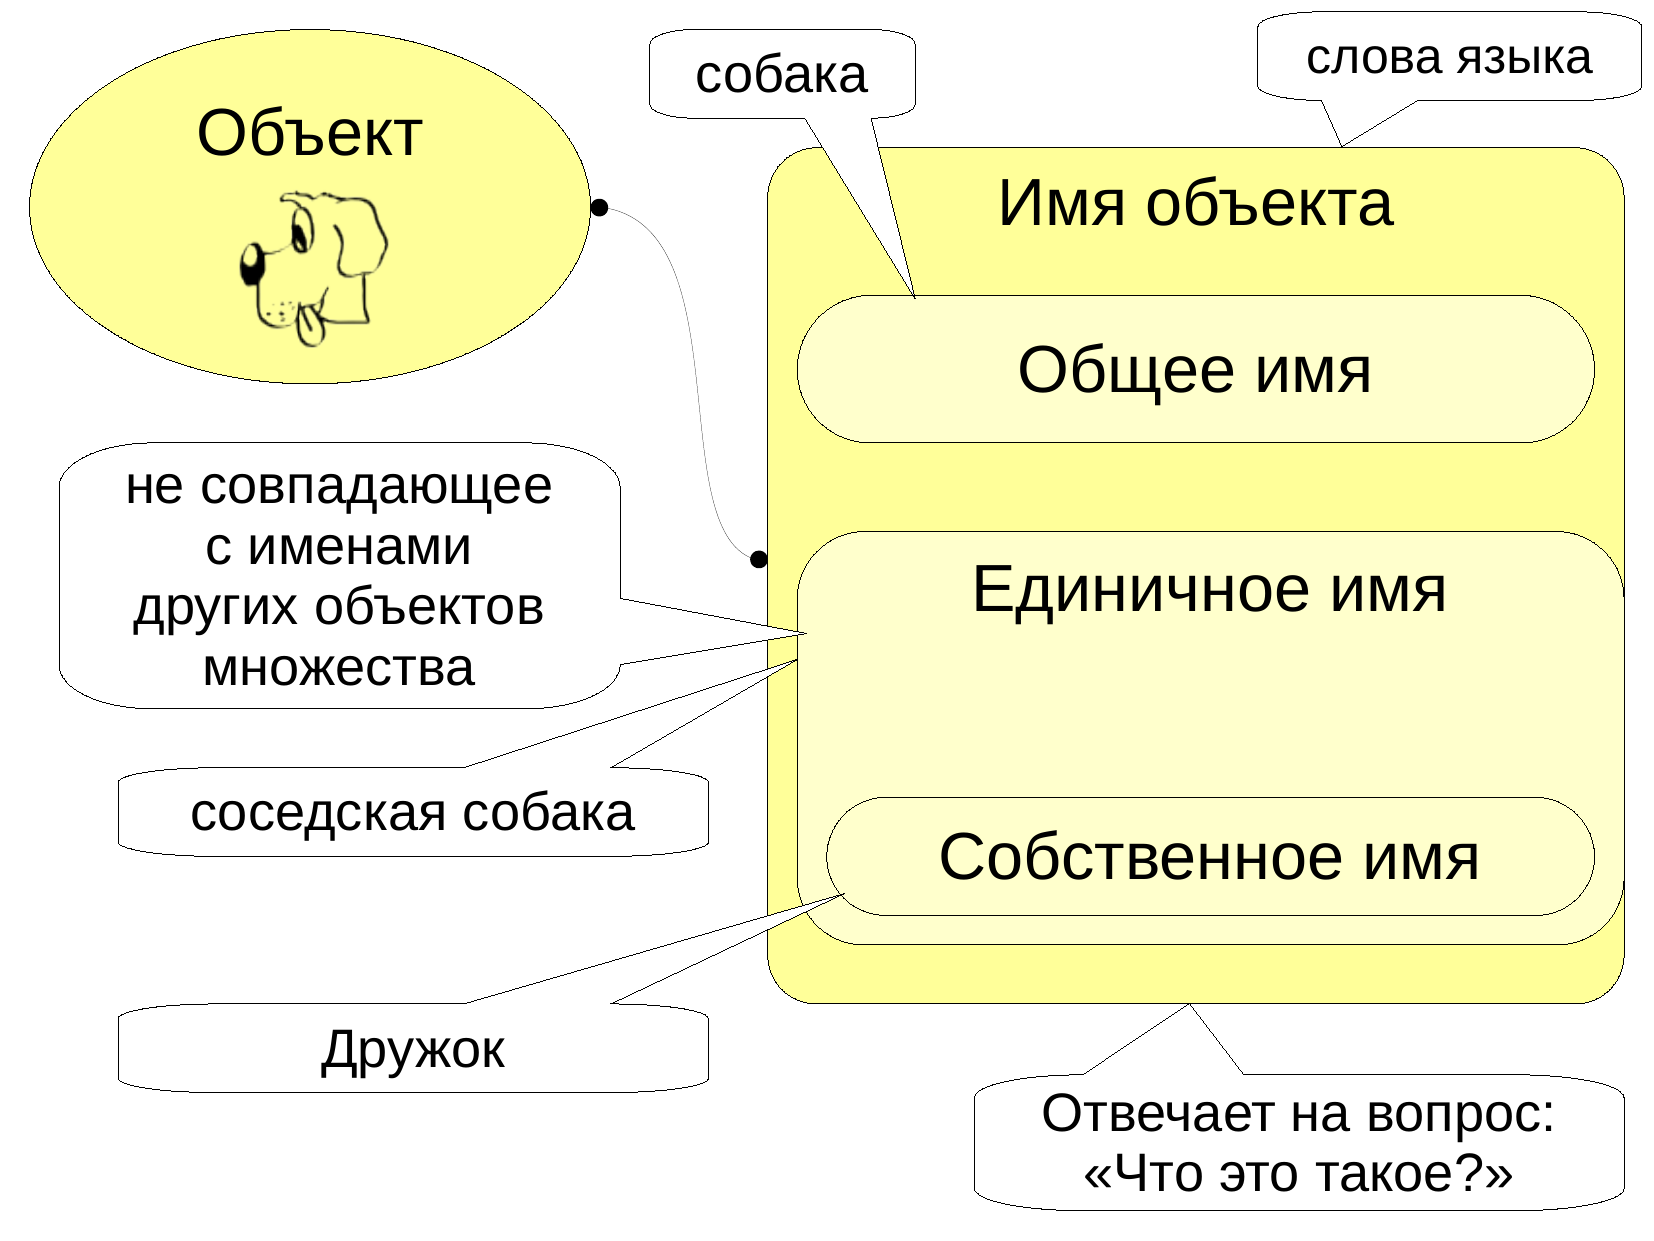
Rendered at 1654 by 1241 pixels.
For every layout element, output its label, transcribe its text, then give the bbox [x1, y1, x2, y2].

text_box Имя объекта [767, 636, 797, 668]
text_box соседская собака [118, 659, 798, 857]
text_box Объект [29, 29, 591, 384]
text_box собака [649, 29, 916, 299]
text_box Единичное имя [797, 531, 1625, 945]
text_box Имя объекта [767, 661, 802, 915]
text_box Собственное имя [826, 797, 1595, 916]
text_box Имя объекта [767, 147, 1625, 631]
text_box Дружок [118, 893, 845, 1093]
text_box слова языка [1257, 11, 1642, 147]
text_box не совпадающее с именами других объектов множества [59, 442, 807, 709]
text_box Общее имя [797, 295, 1595, 443]
text_box Отвечает на вопрос: «Что это такое?» [974, 1004, 1625, 1211]
text_box Имя объекта [767, 881, 1625, 1004]
picture [236, 177, 391, 362]
